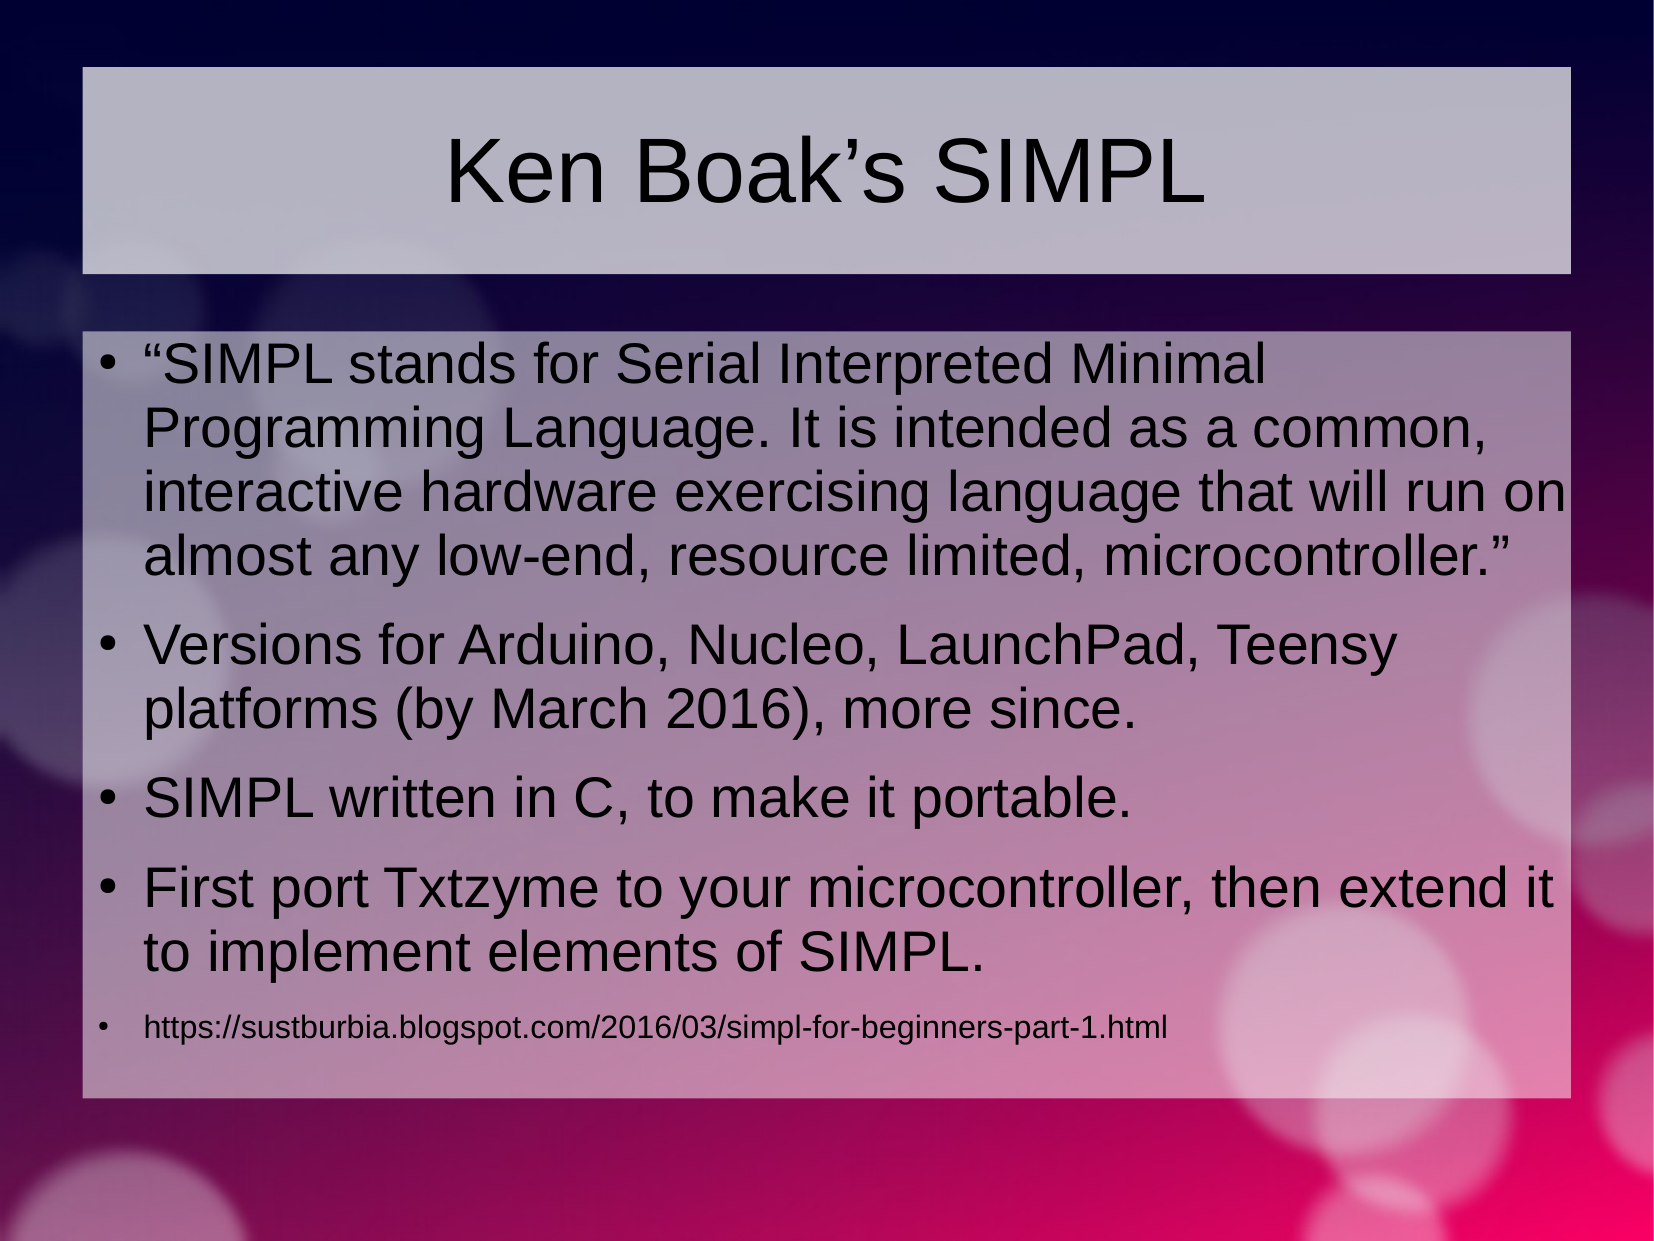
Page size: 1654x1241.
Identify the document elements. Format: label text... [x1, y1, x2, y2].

picture [0, 0, 1654, 1241]
list “SIMPL stands for Serial Interpreted Minimal Programming Language. It is intended as a common, interactive hardware exercising language that will run on almost any low-end, resource limited, microcontroller.” Versions for Arduino, Nucleo, LaunchPad, Teensy platforms (by March 2016), more since. SIMPL written in C, to make it portable. First port Txtzyme to your microcontroller, then extend it to implement elements of SIMPL. https://sustburbia.blogspot.com/2016/03/simpl-for-beginners-part-1.html [82, 331, 1571, 1099]
title Ken Boak’s SIMPL [82, 67, 1571, 275]
